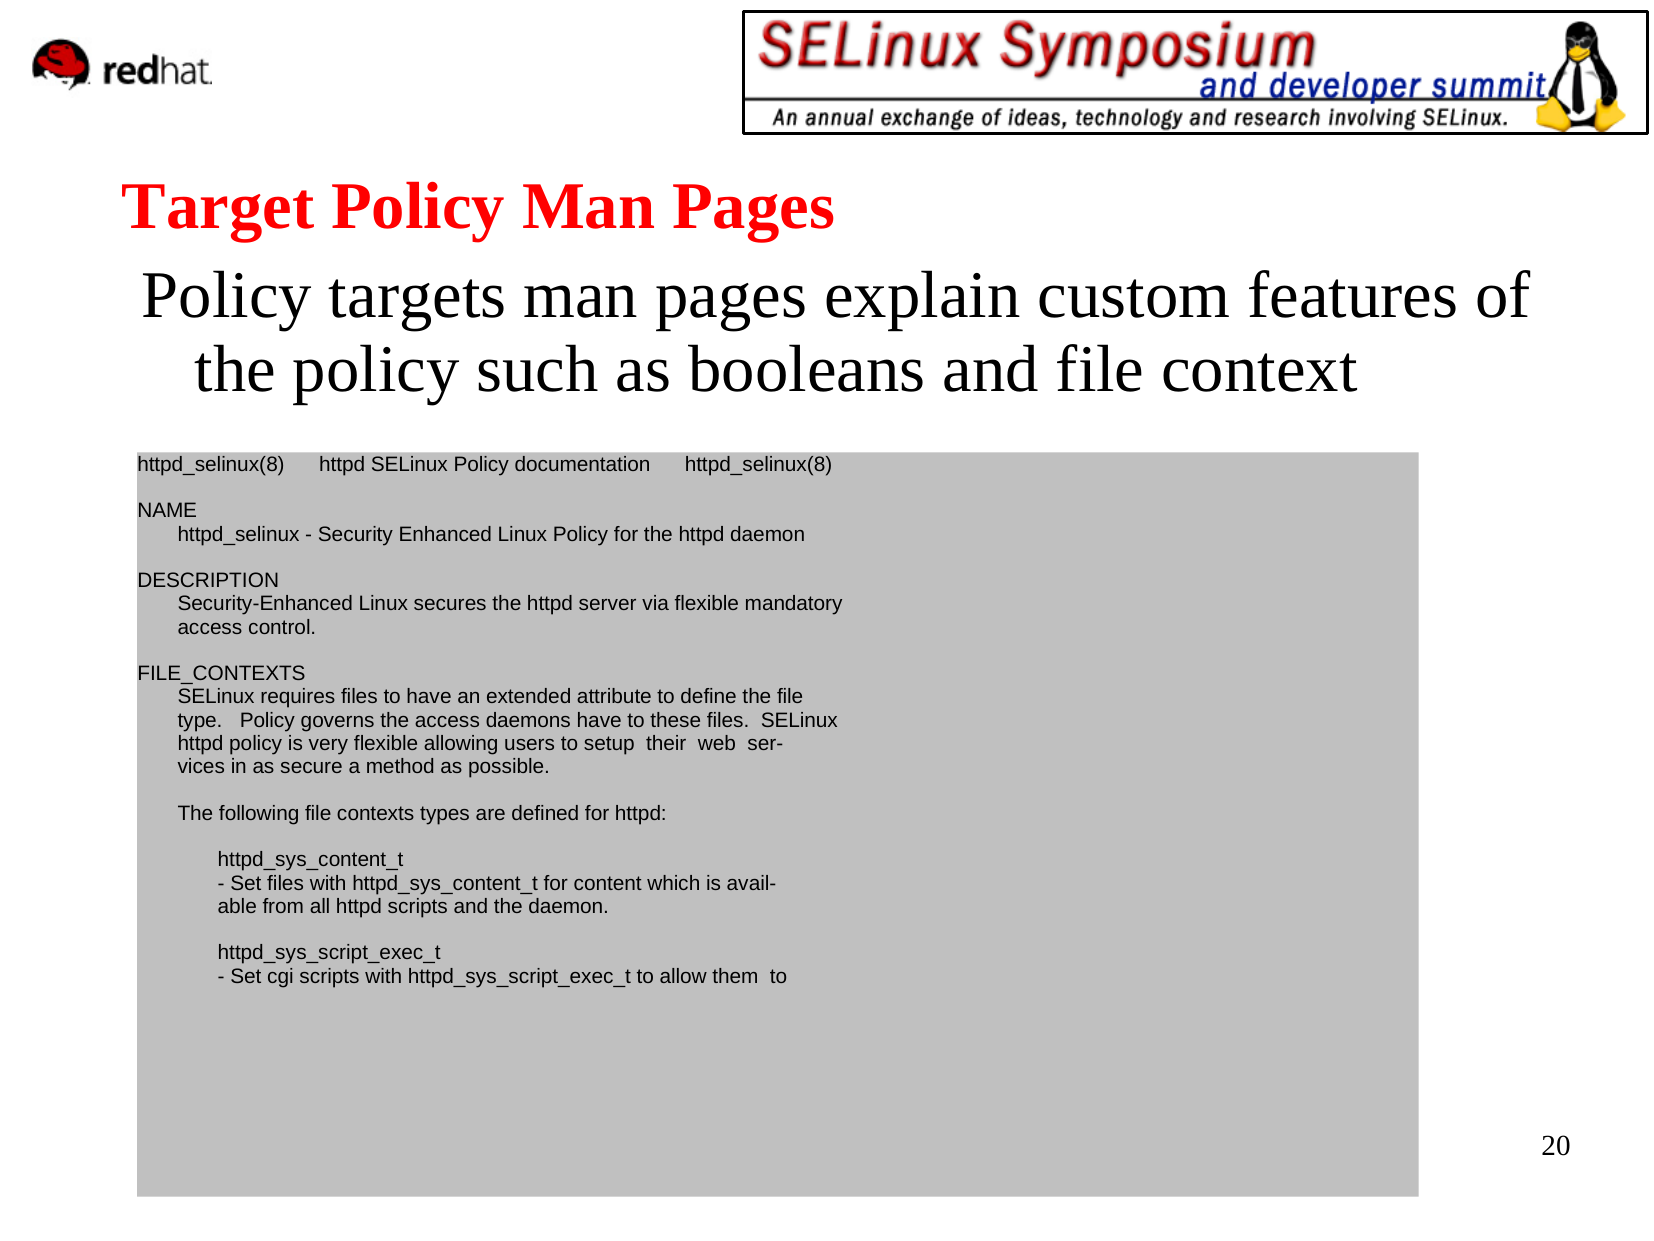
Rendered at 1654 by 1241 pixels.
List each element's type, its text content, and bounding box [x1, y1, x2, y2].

title Target Policy Man Pages [121, 102, 1534, 310]
picture [31, 37, 212, 98]
picture [745, 13, 1646, 132]
list Policy targets man pages explain custom features of the policy such as booleans and file context [124, 257, 1537, 1039]
text_box httpd_selinux(8) httpd SELinux Policy documentation httpd_selinux(8) NAME httpd_selinux - Security Enhanced Linux Policy for the httpd daemon DESCRIPTION Security-Enhanced Linux secures the httpd server via flexible mandatory access control. FILE_CONTEXTS SELinux requires files to have an extended attribute to define the file type. Policy governs the access daemons have to these files. SELinux httpd policy is very flexible allowing users to setup their web ser- vices in as secure a method as possible. The following file contexts types are defined for httpd: httpd_sys_content_t - Set files with httpd_sys_content_t for content which is avail- able from all httpd scripts and the daemon. httpd_sys_script_exec_t - Set cgi scripts with httpd_sys_script_exec_t to allow them to [137, 452, 1419, 1197]
